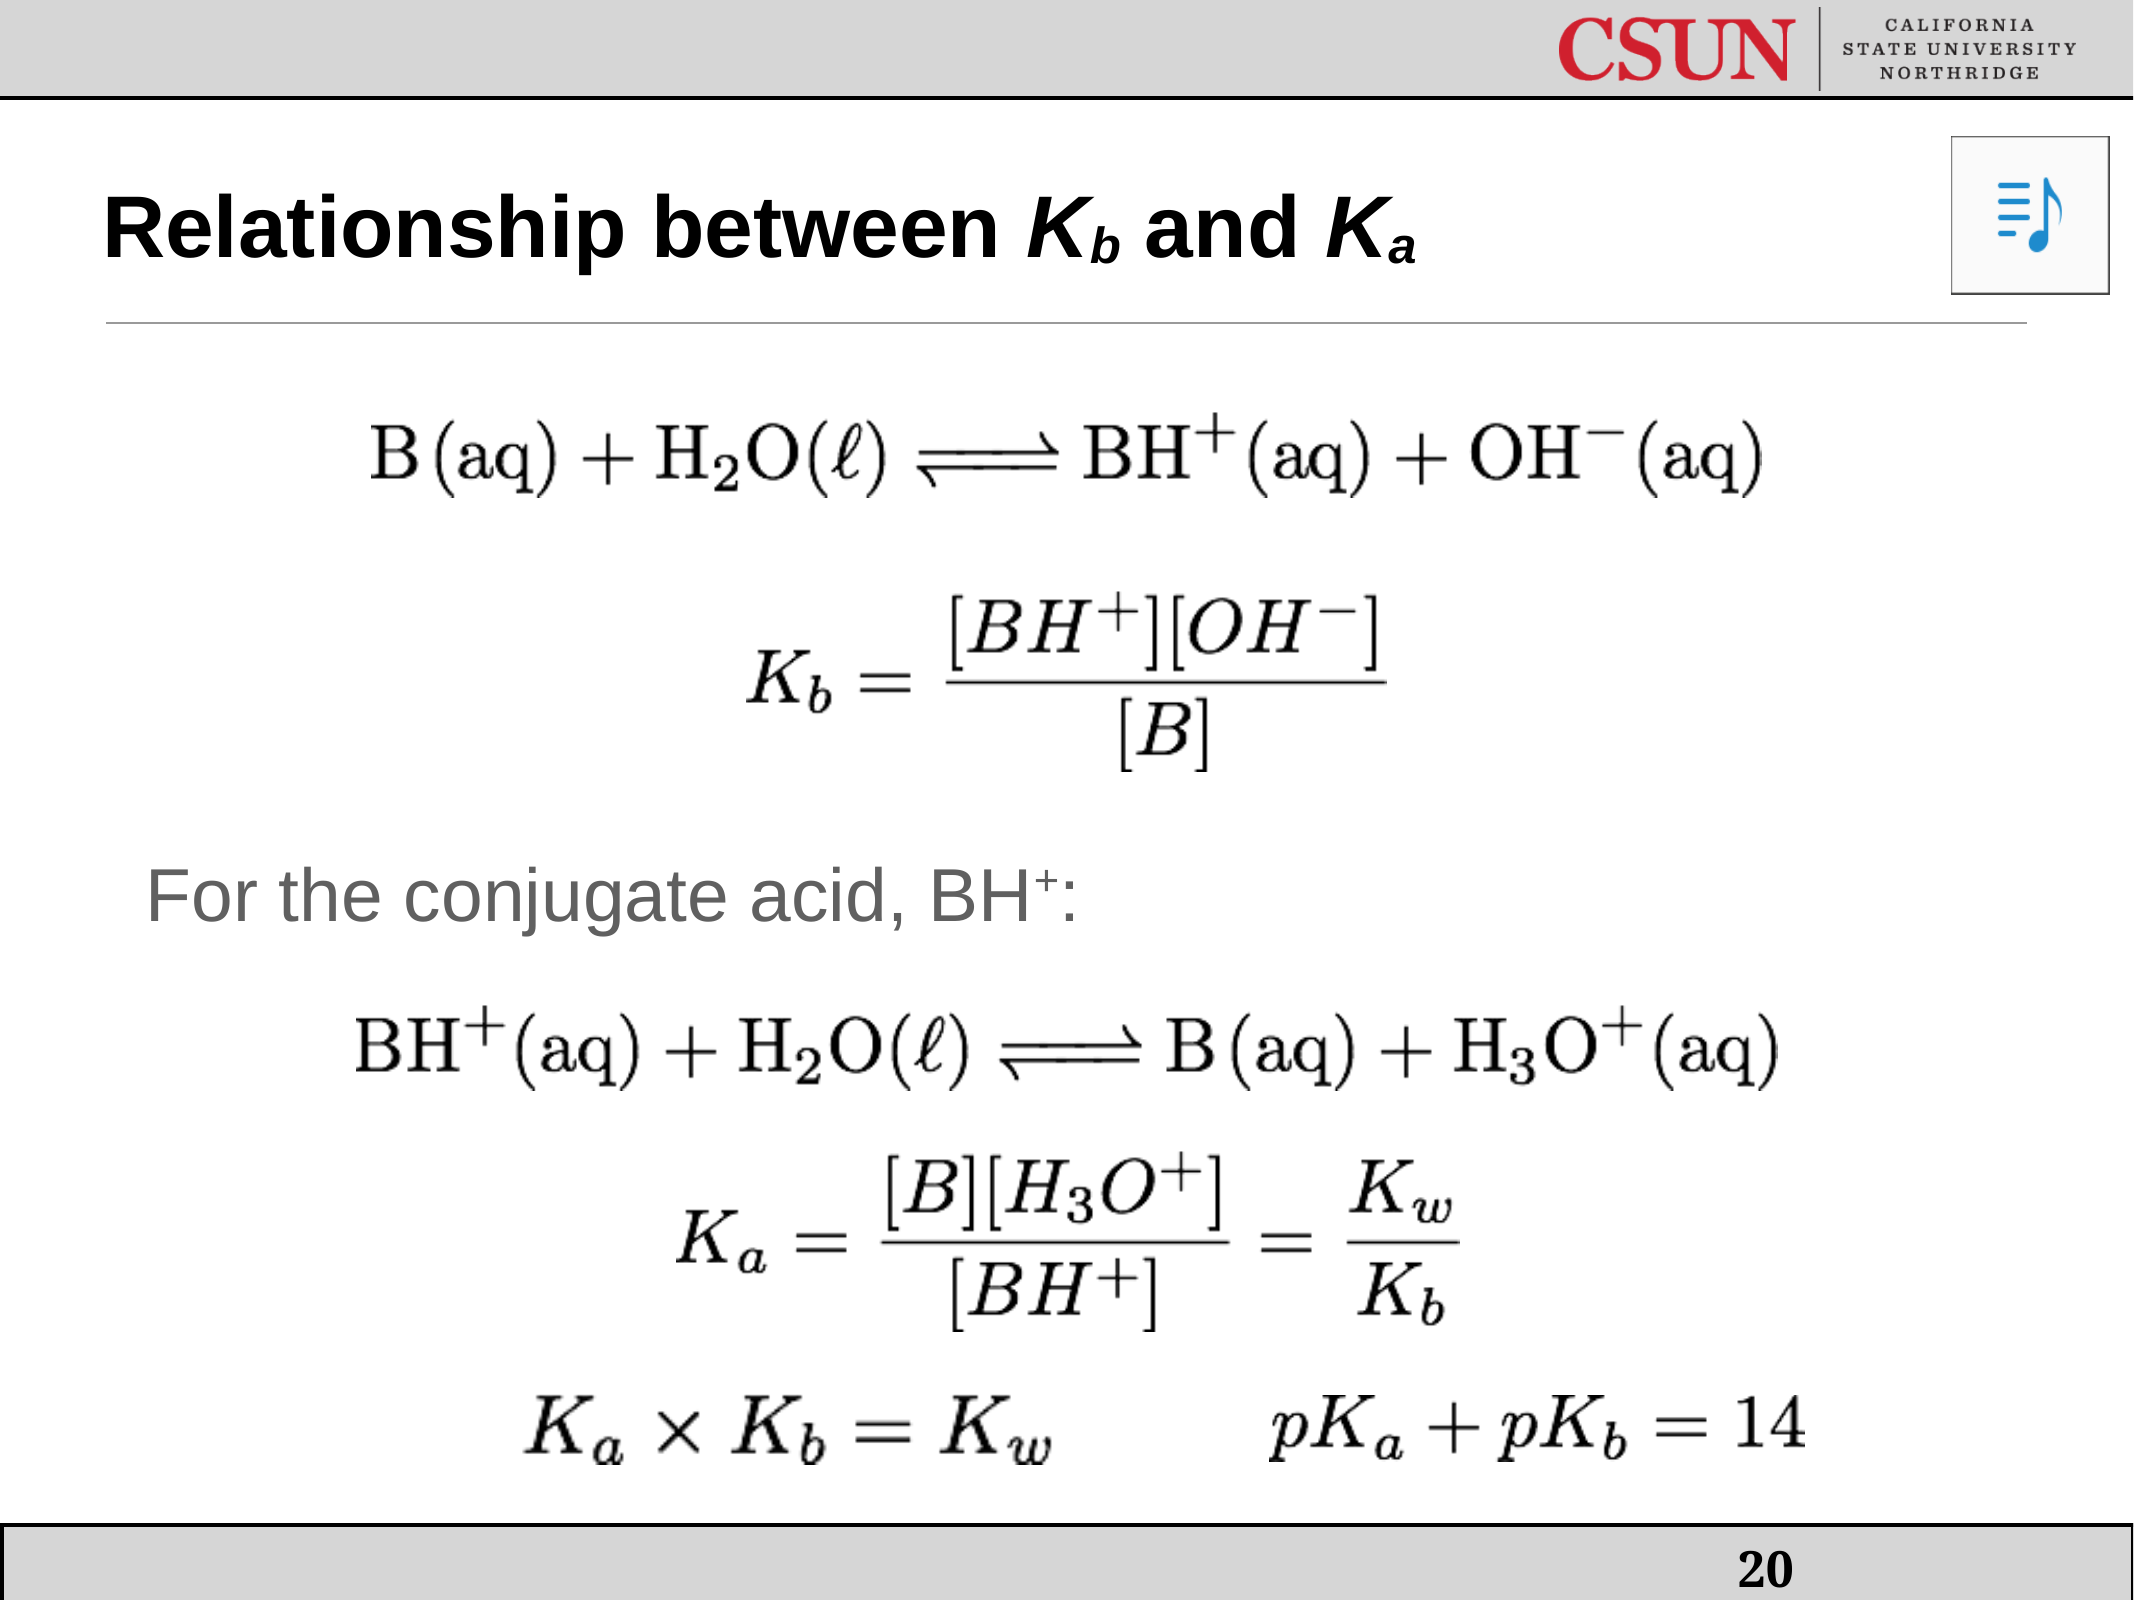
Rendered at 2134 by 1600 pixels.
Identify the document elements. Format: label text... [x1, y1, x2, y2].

picture [371, 411, 1762, 498]
text_box For the conjugate acid, BH+: [93, 838, 1292, 980]
picture [1559, 7, 2076, 91]
title Relationship between Kb and Ka [93, 104, 2040, 284]
picture [746, 590, 1387, 772]
picture [521, 1391, 1057, 1465]
text_box [1950, 135, 2111, 296]
picture [1269, 1395, 1805, 1462]
picture [356, 1004, 1778, 1091]
picture [676, 1150, 1460, 1332]
